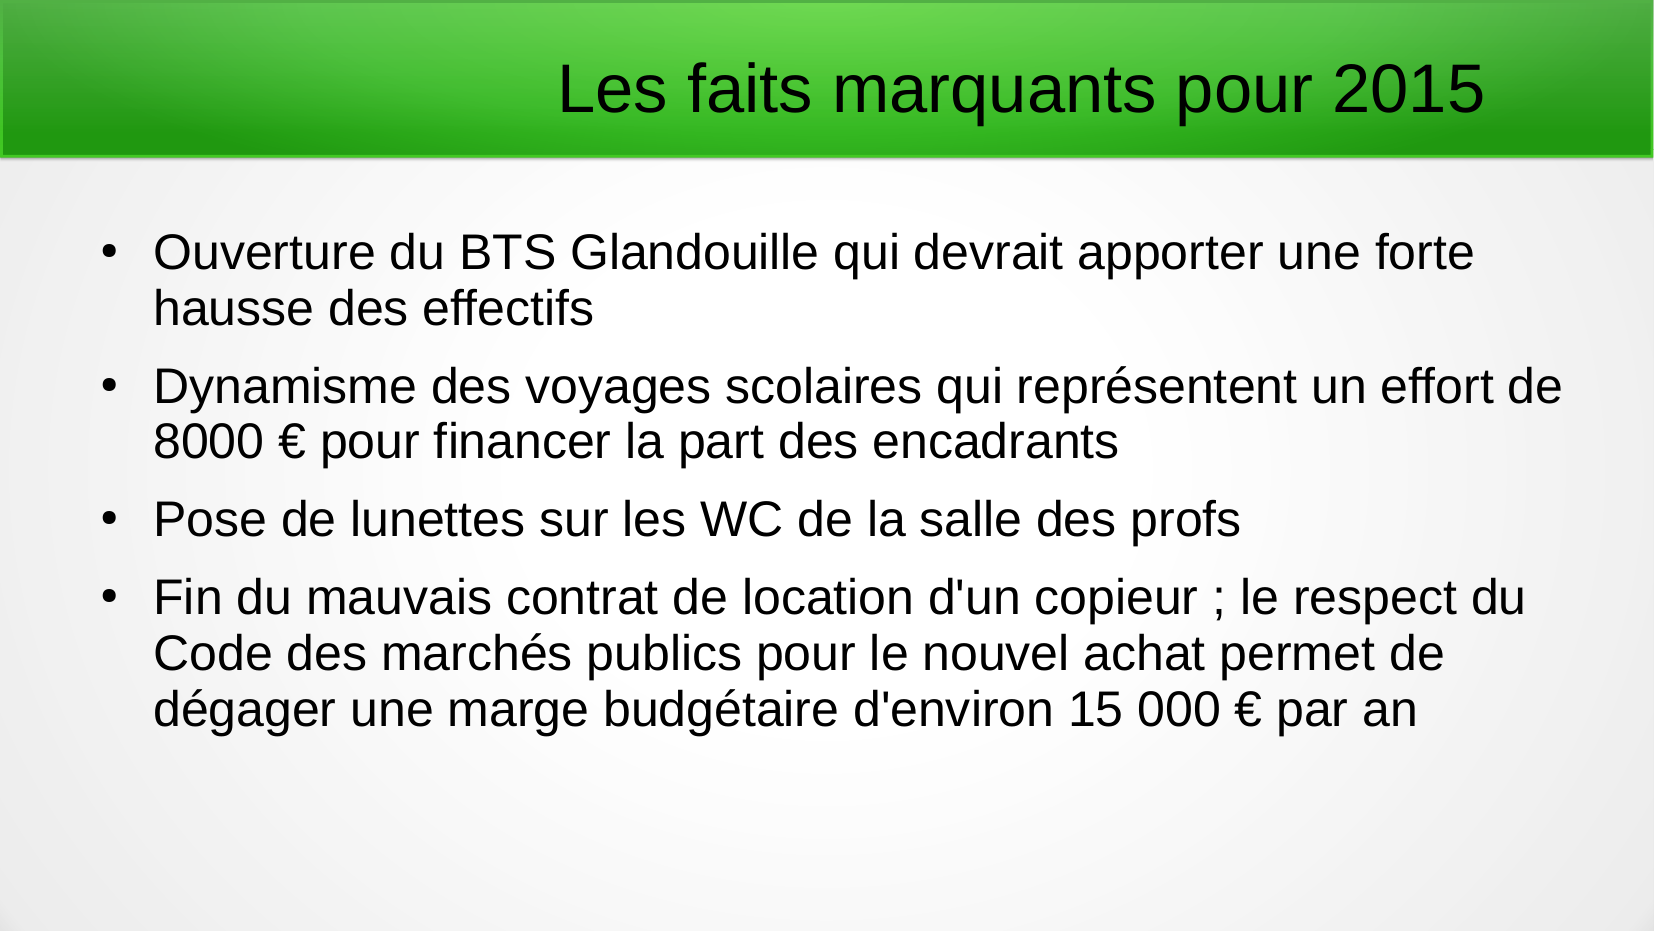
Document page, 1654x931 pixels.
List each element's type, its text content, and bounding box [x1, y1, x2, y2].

list Ouverture du BTS Glandouille qui devrait apporter une forte hausse des effectifs Dynamisme des voyages scolaires qui représentent un effort de 8000 € pour financer la part des encadrants Pose de lunettes sur les WC de la salle des profs Fin du mauvais contrat de location d'un copieur ; le respect du Code des marchés publics pour le nouvel achat permet de dégager une marge budgétaire d'environ 15 000 € par an [82, 224, 1571, 764]
title Les faits marquants pour 2015 [82, 35, 1571, 142]
